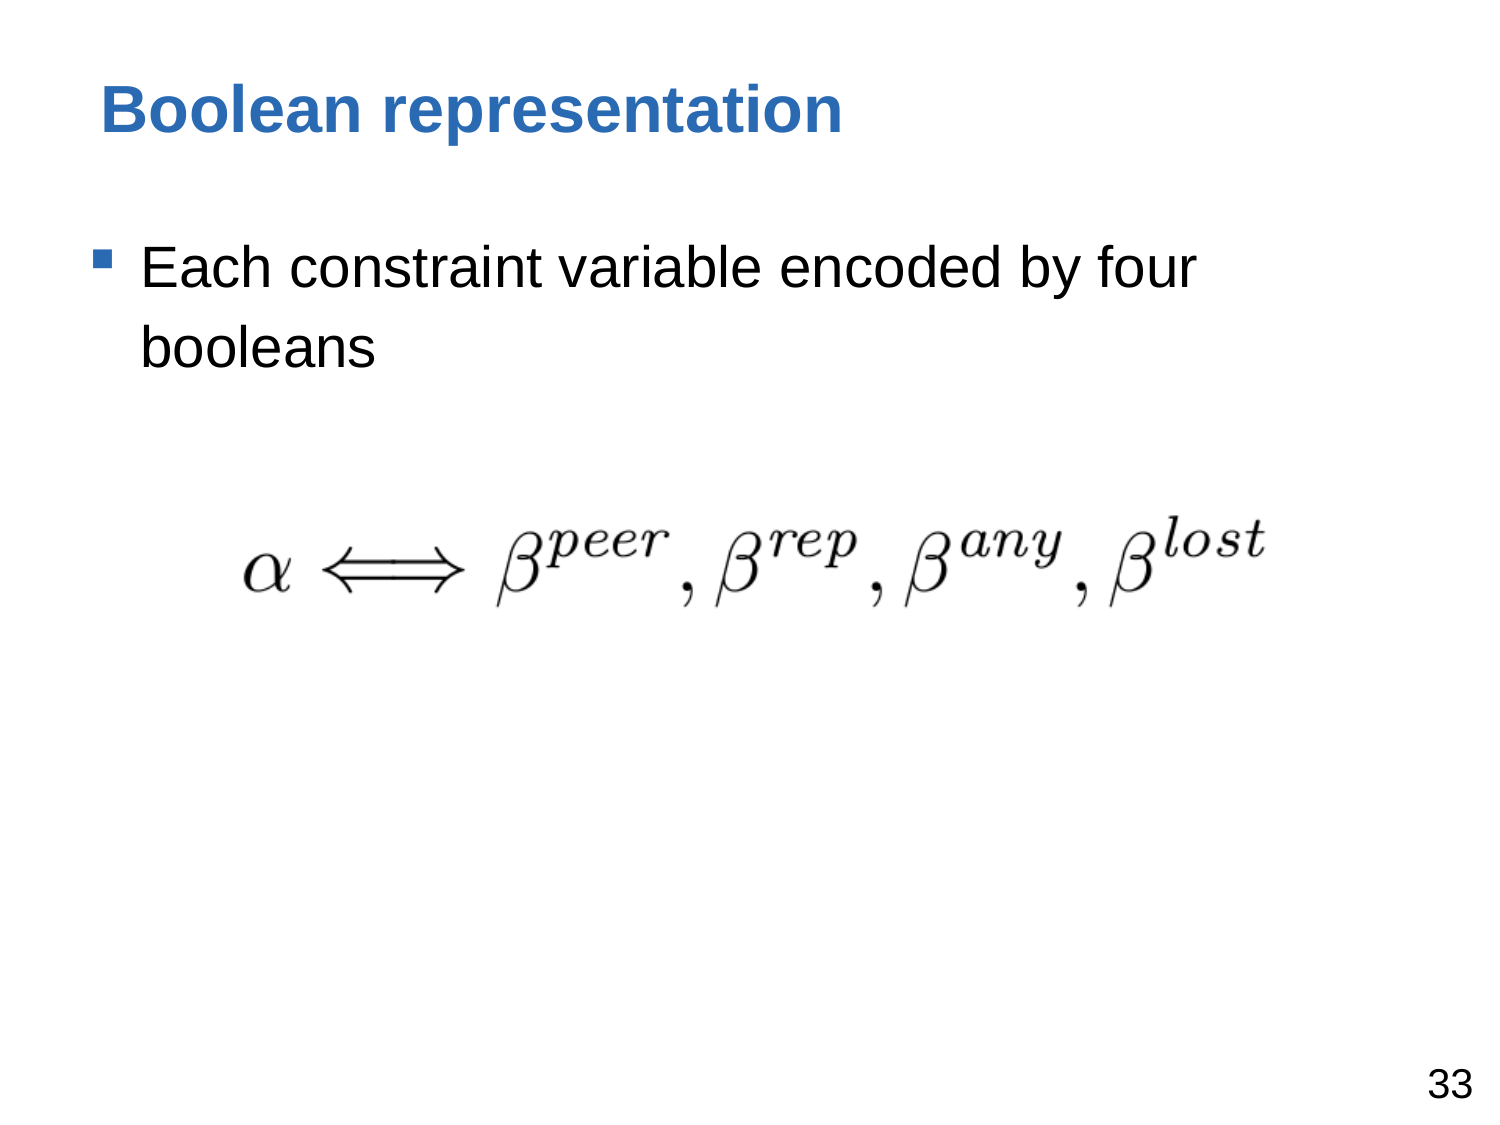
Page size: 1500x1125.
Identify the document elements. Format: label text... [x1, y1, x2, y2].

list Each constraint variable encoded by four booleans [87, 220, 1407, 1000]
title Boolean representation [85, 63, 1407, 155]
picture [227, 511, 1281, 621]
